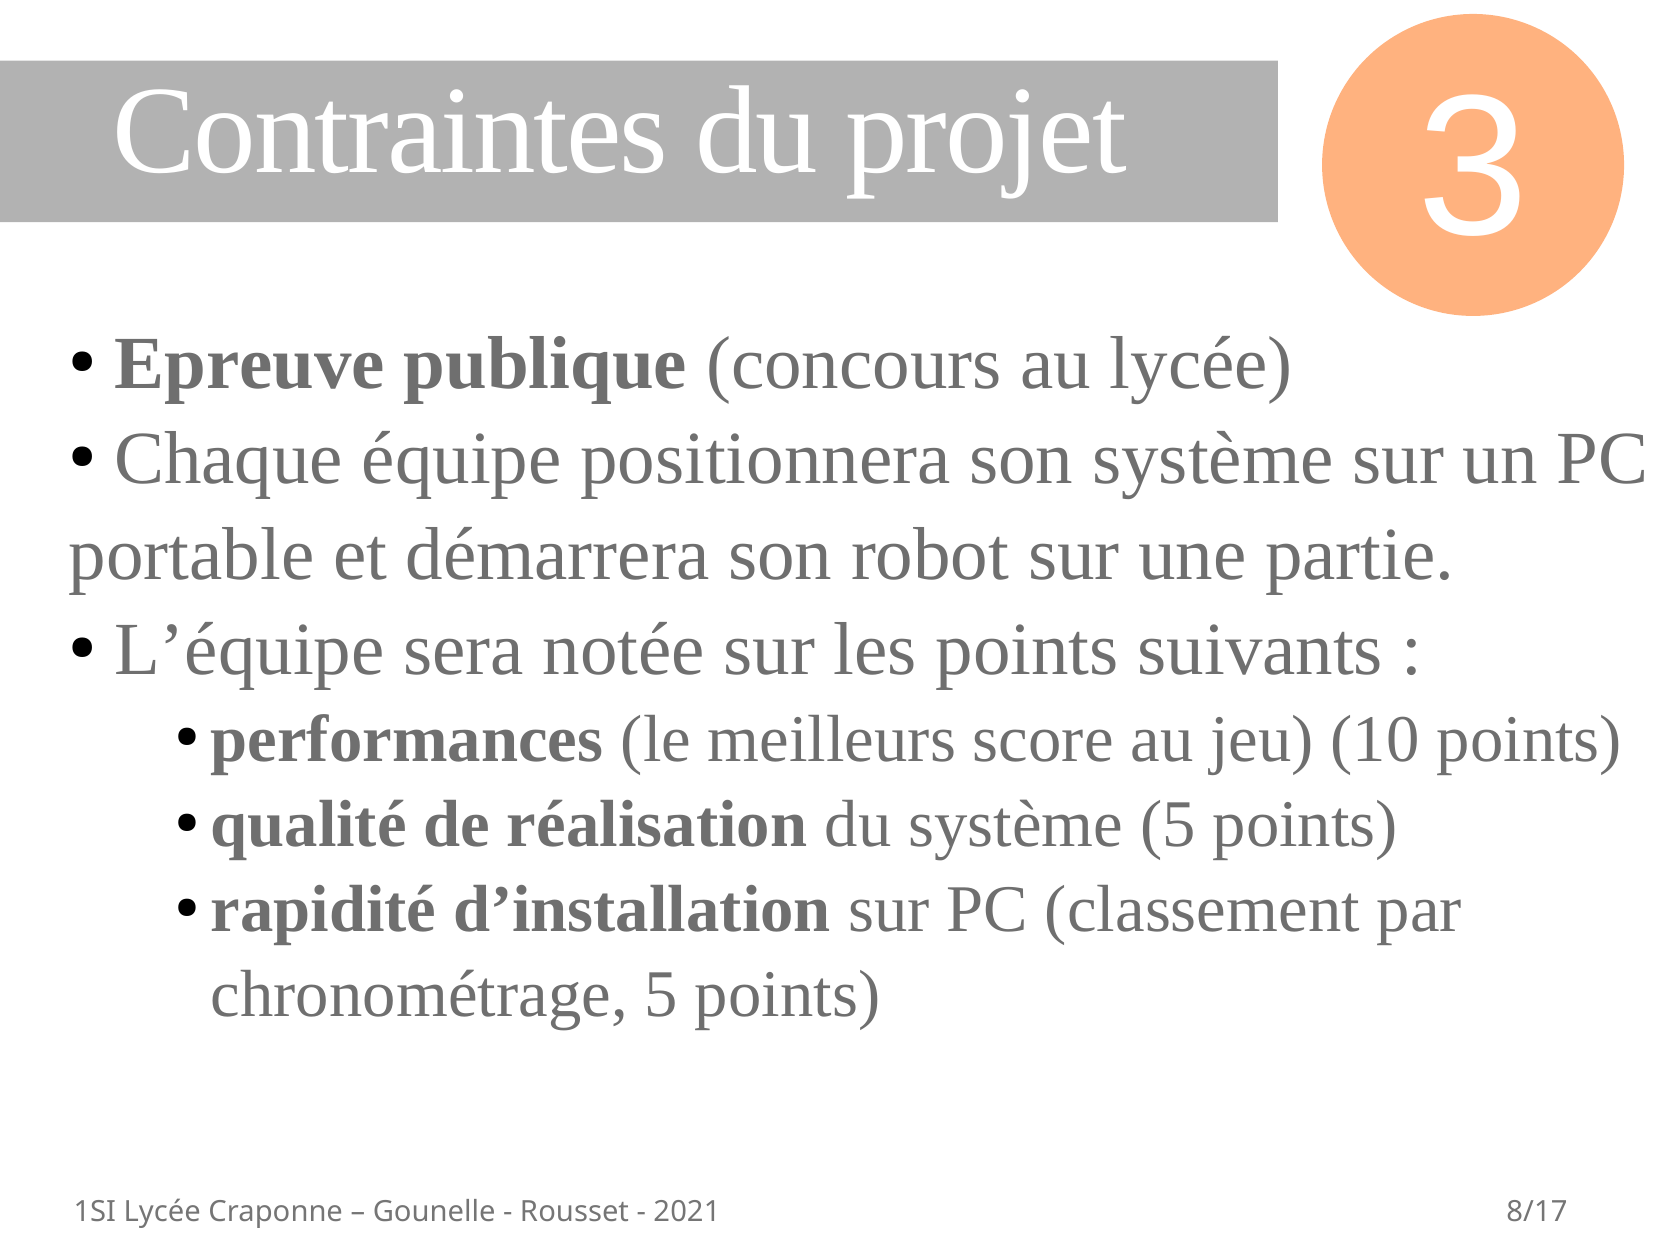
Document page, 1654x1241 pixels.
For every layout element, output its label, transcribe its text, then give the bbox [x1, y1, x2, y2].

text_box 3 [1322, 13, 1625, 316]
text_box Contraintes du projet [0, 60, 1278, 223]
text_box Epreuve publique (concours au lycée) Chaque équipe positionnera son système sur un PC portable et démarrera son robot sur une partie. L’équipe sera notée sur les points suivants : performances (le meilleurs score au jeu) (10 points) qualité de réalisation du système (5 points) rapidité d’installation sur PC (classement par chronométrage, 5 points) [68, 309, 1654, 1032]
